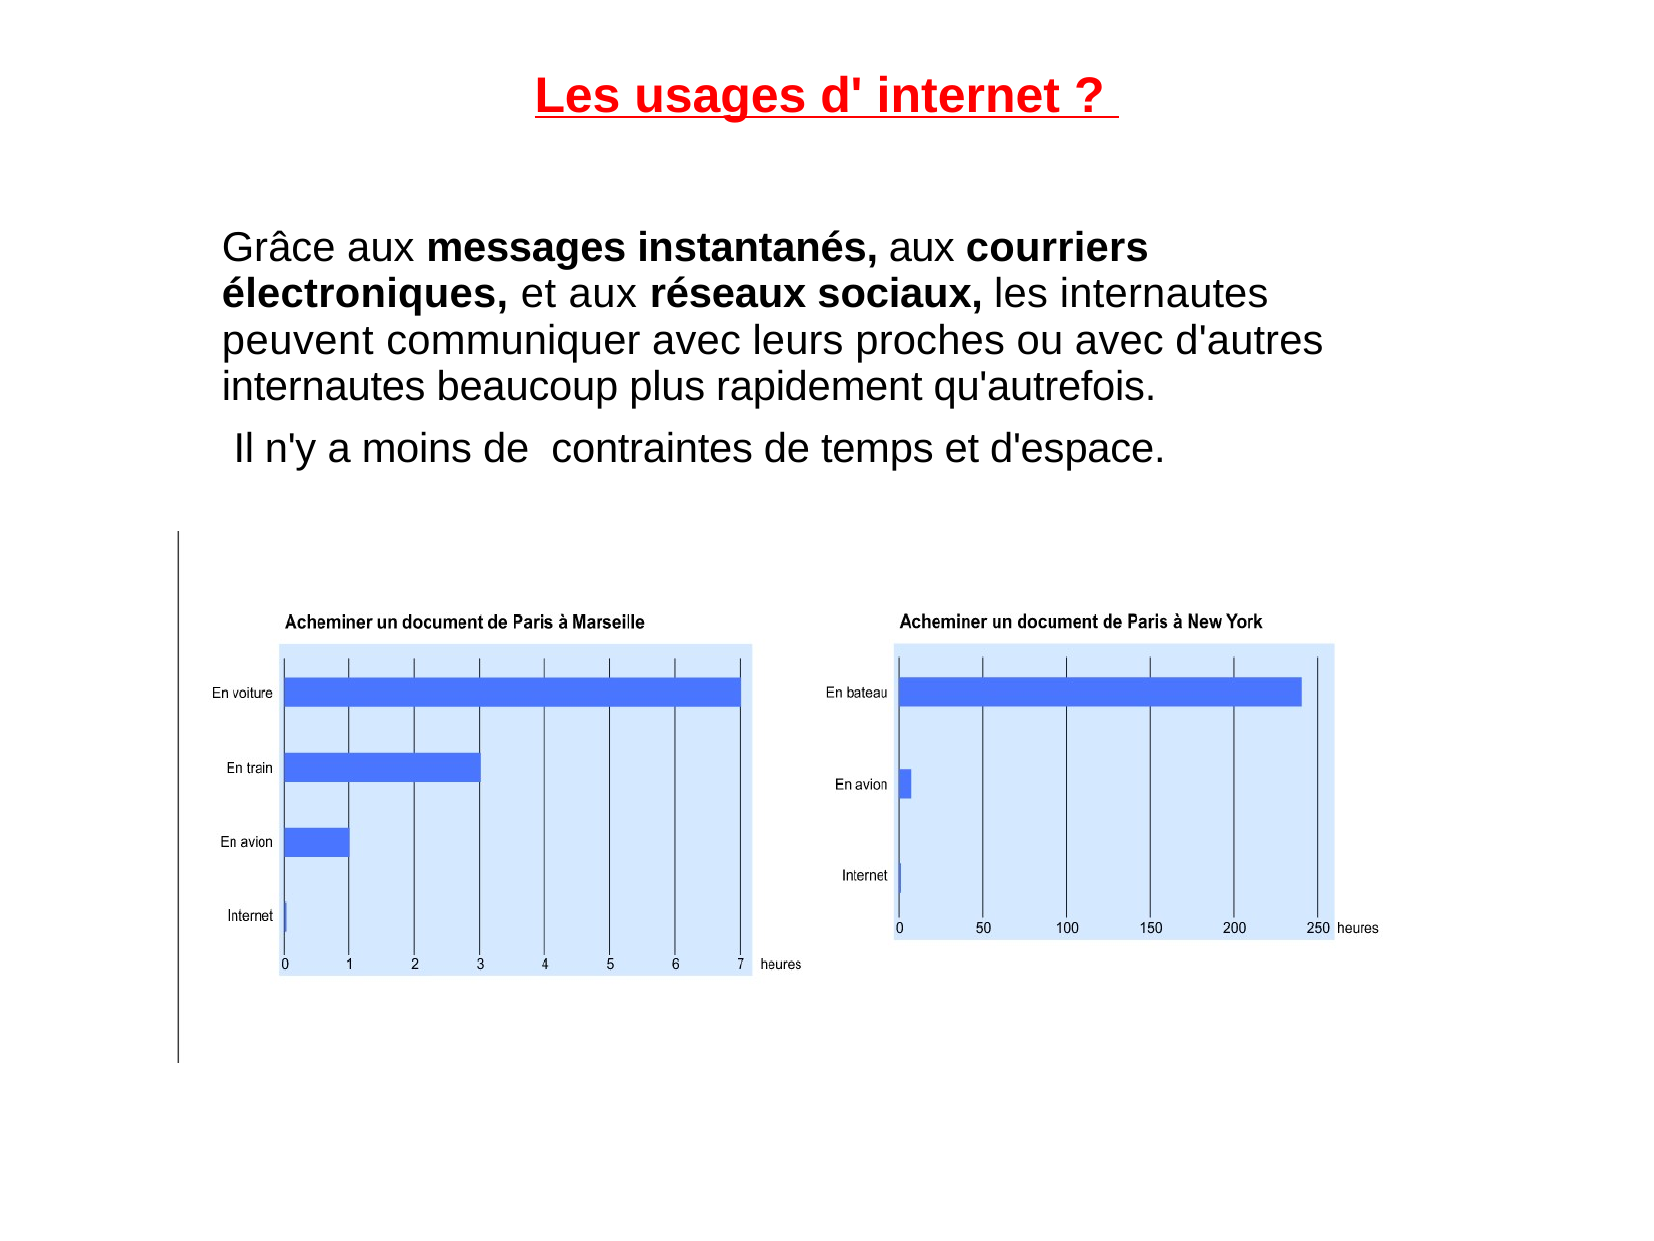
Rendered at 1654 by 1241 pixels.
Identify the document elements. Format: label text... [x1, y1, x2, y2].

text_box Les usages d' internet ? [59, 60, 1595, 132]
picture [177, 531, 1447, 1063]
text_box Grâce aux messages instantanés, aux courriers électroniques, et aux réseaux sociaux, les internautes peuvent communiquer avec leurs proches ou avec d'autres internautes beaucoup plus rapidement qu'autrefois. Il n'y a moins de contraintes de temps et d'espace. [177, 216, 1471, 482]
